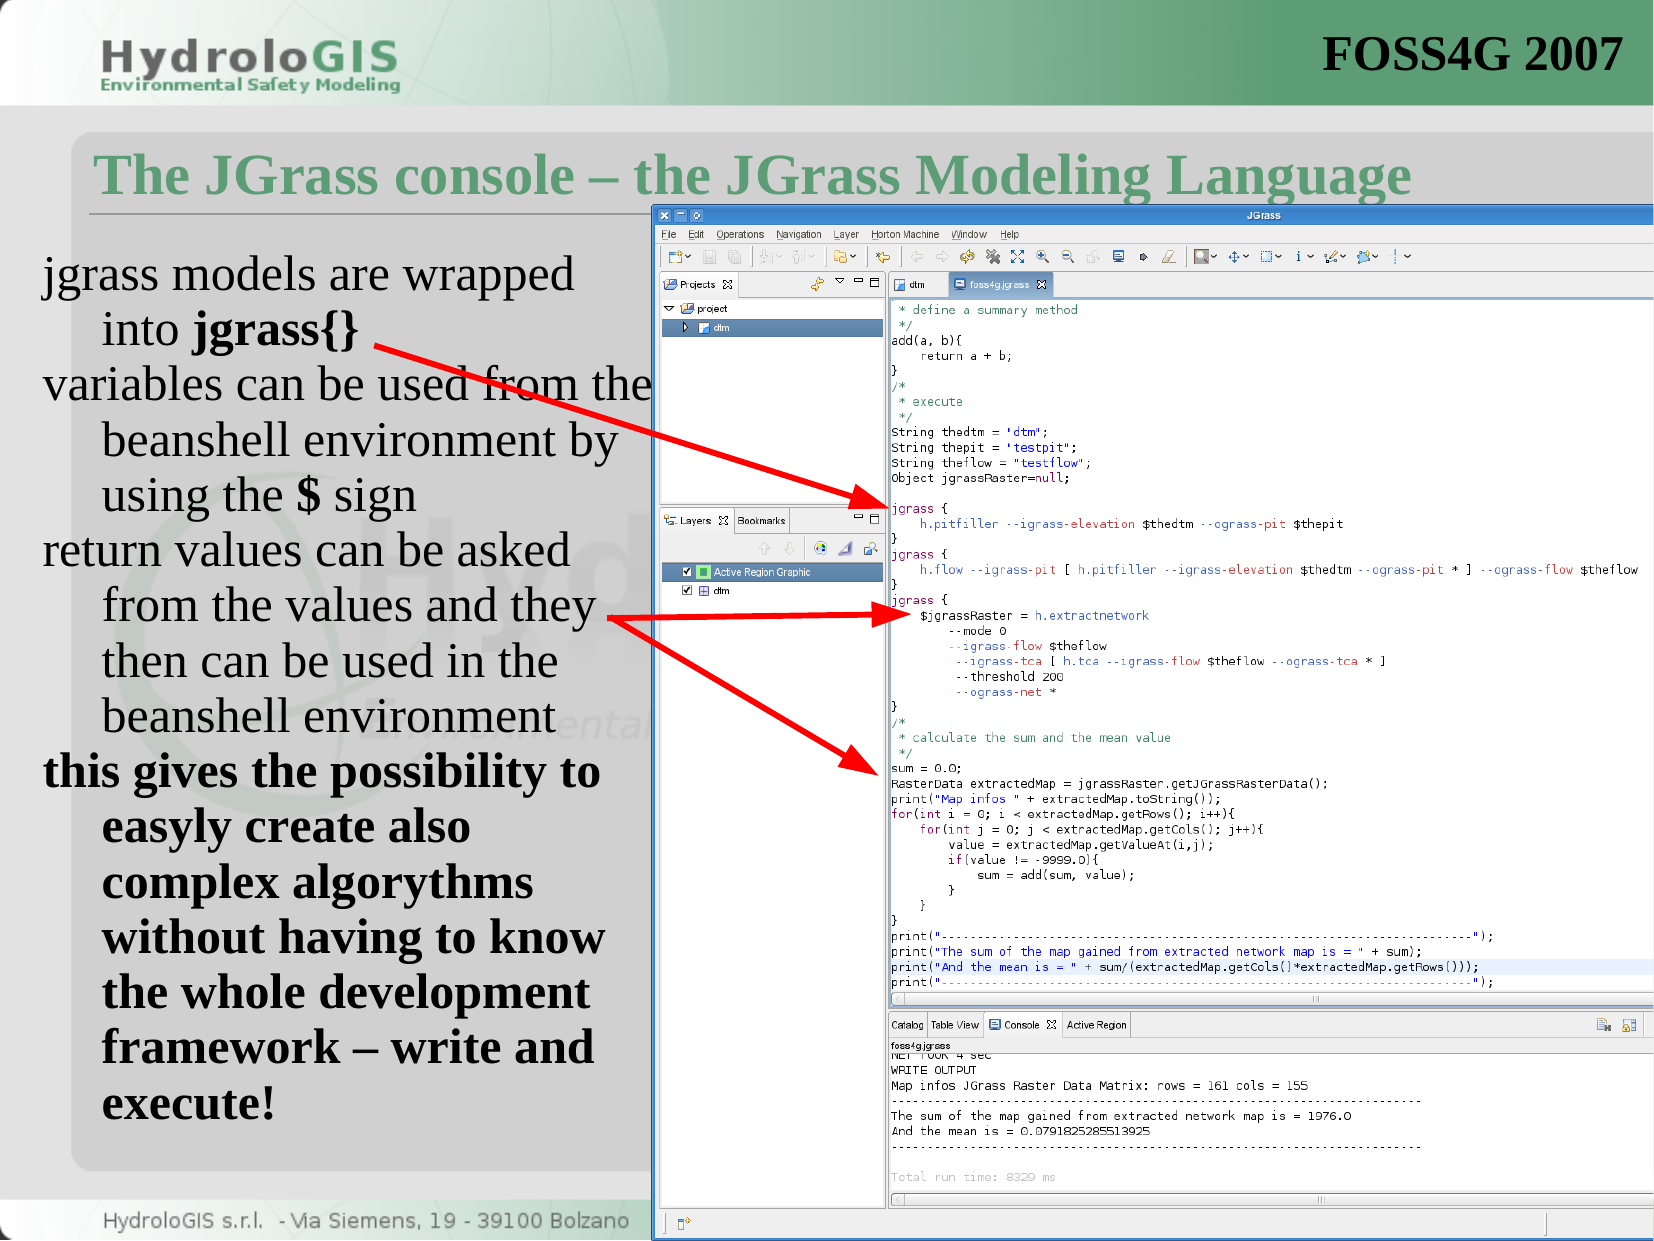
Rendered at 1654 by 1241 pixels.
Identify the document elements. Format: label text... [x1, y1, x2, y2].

title The JGrass console – the JGrass Modeling Language [93, 134, 1600, 215]
text_box jgrass models are wrapped into jgrass{} variables can be used from the beanshell environment by using the $ sign return values can be asked from the values and they then can be used in the beanshell environment this gives the possibility to easyly create also complex algorythms without having to know the whole development framework – write and execute! [42, 245, 654, 1170]
picture [0, 0, 1654, 1241]
